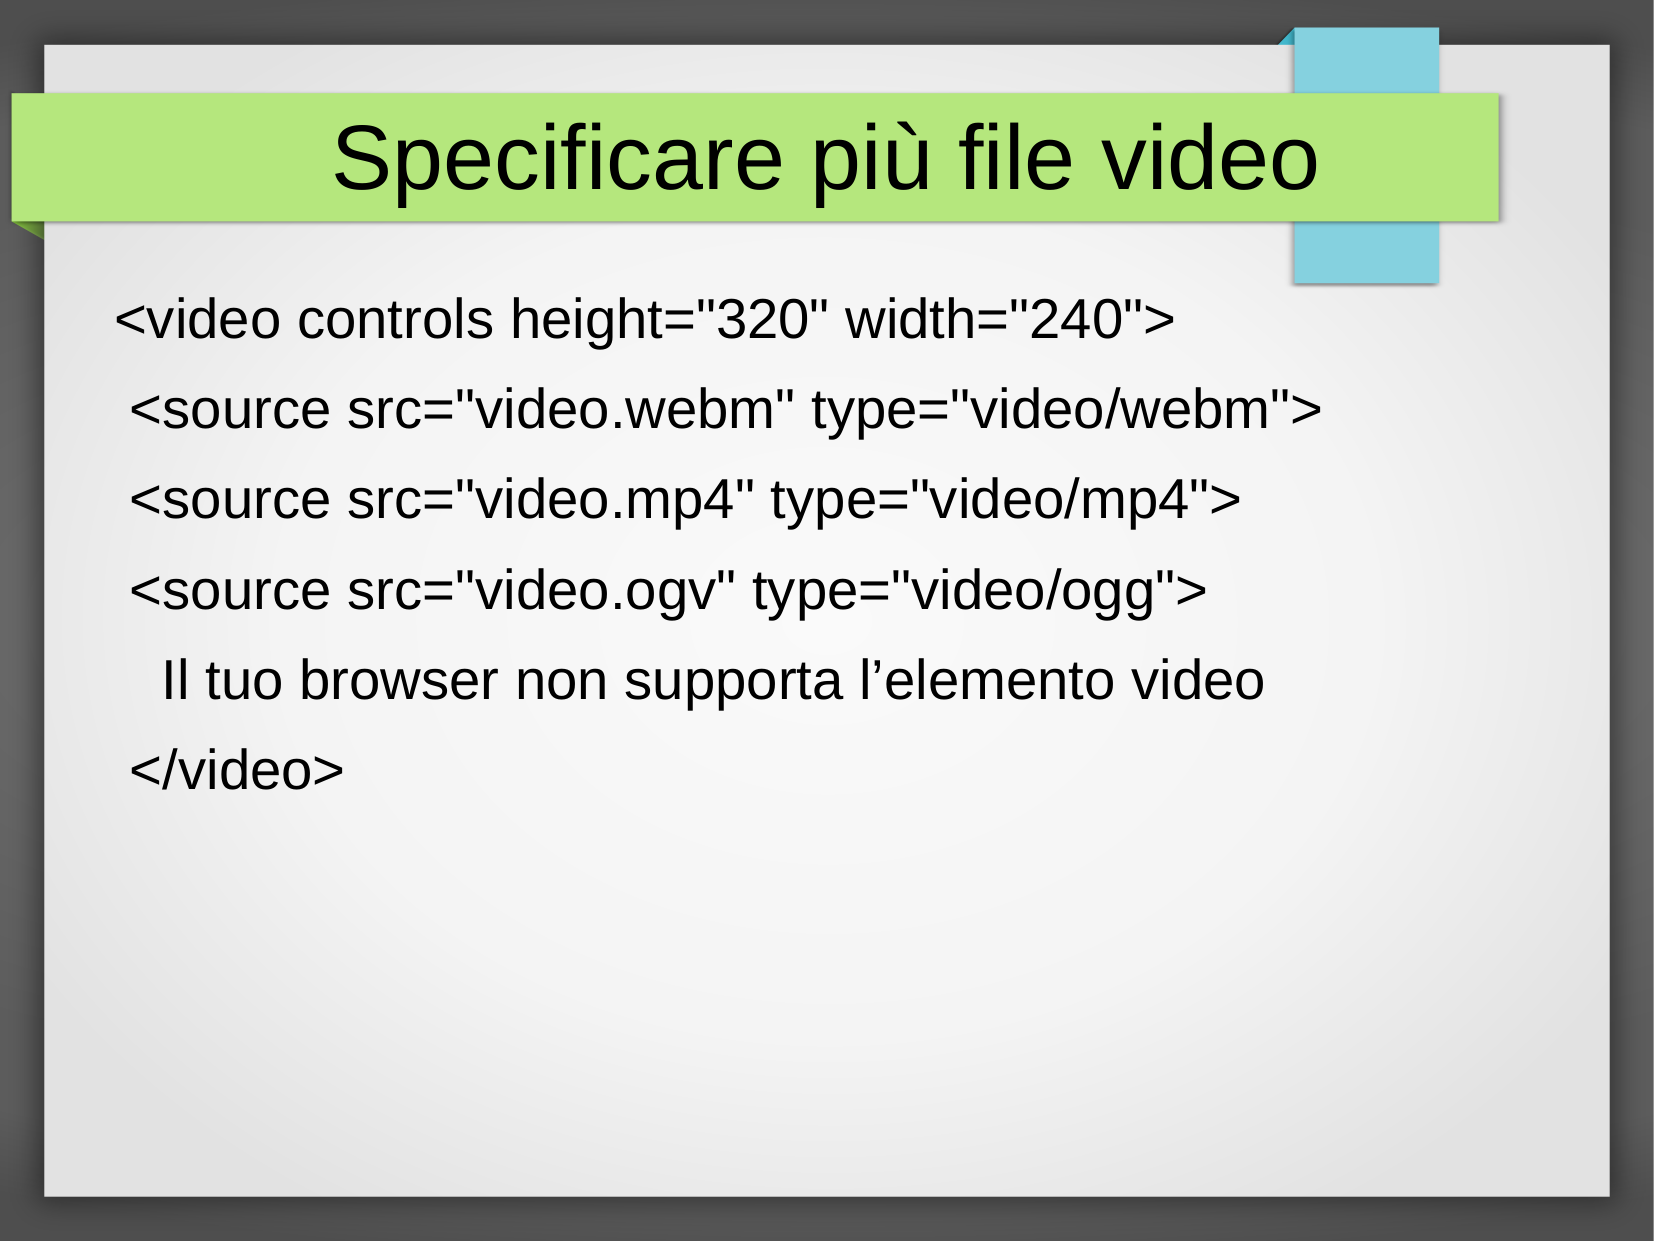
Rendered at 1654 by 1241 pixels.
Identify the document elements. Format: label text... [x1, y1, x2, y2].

title Specificare più file video [82, 49, 1571, 257]
picture [0, 0, 1654, 1241]
list <video controls height="320" width="240"> <source src="video.webm" type="video/webm"> <source src="video.mp4" type="video/mp4"> <source src="video.ogv" type="video/ogg"> Il tuo browser non supporta l’elemento video </video> [82, 290, 1571, 1146]
